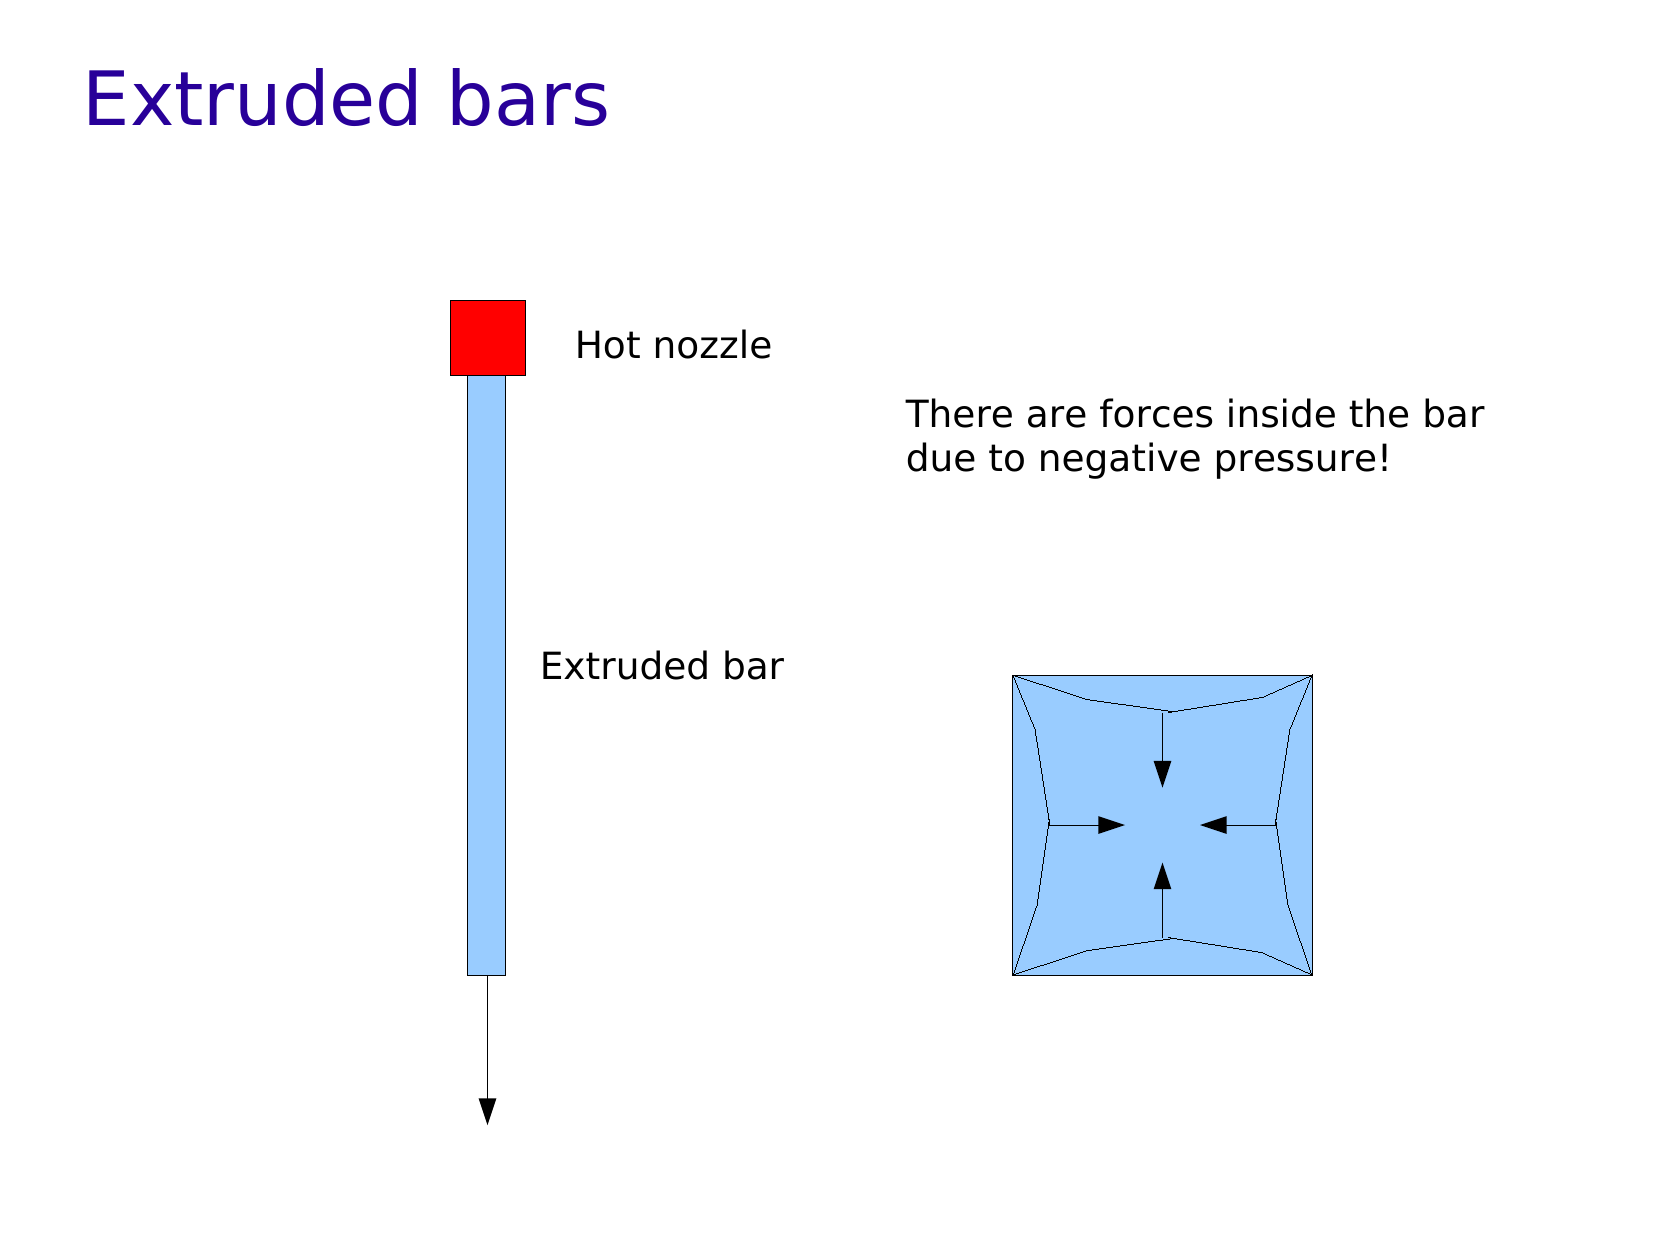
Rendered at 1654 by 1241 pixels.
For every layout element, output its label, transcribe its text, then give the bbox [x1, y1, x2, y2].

text_box There are forces inside the bar due to negative pressure! [891, 385, 1501, 488]
title Extruded bars [82, 49, 1571, 151]
text_box Hot nozzle [560, 316, 788, 376]
text_box [450, 300, 526, 976]
text_box Extruded bar [525, 637, 800, 696]
text_box [1012, 675, 1313, 976]
